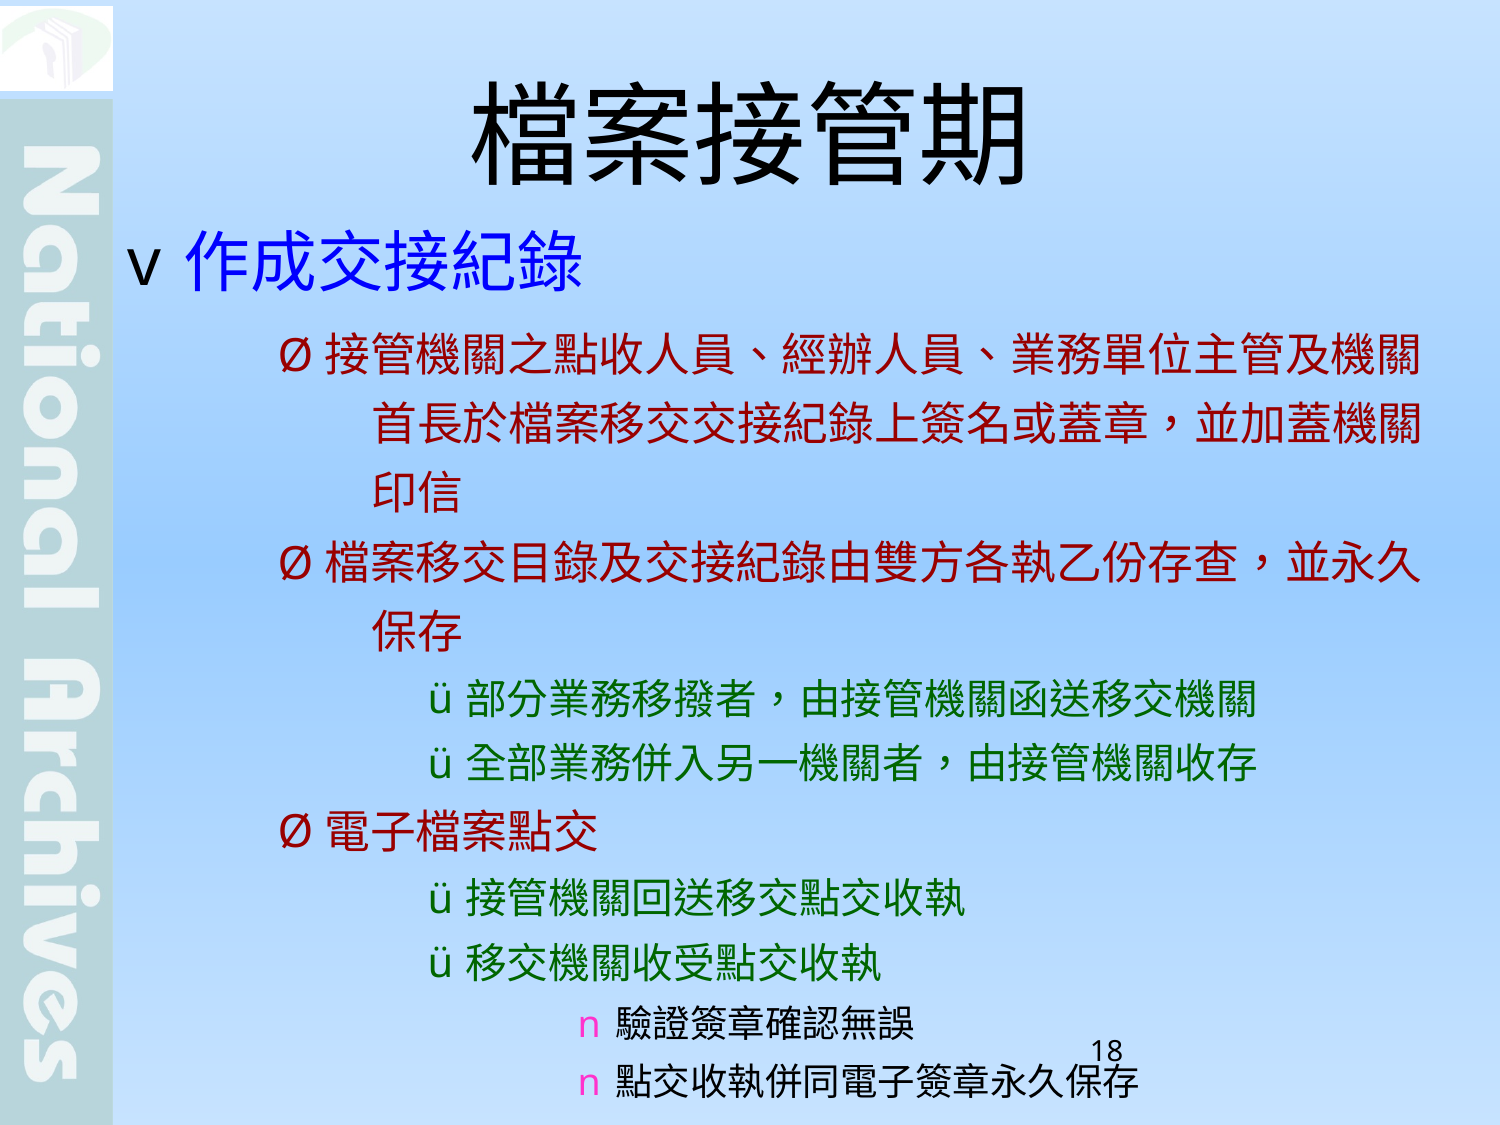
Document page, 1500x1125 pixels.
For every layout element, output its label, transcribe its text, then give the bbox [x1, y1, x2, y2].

text_box [1074, 1062, 1388, 1101]
text_box 作成交接紀錄 接管機關之點收人員、經辦人員、業務單位主管及機關首長於檔案移交交接紀錄上簽名或蓋章，並加蓋機關印信 檔案移交目錄及交接紀錄由雙方各執乙份存查，並永久保存 部分業務移撥者，由接管機關函送移交機關 全部業務併入另一機關者，由接管機關收存 電子檔案點交 接管機關回送移交點交收執 移交機關收受點交收執 驗證簽章確認無誤 點交收執併同電子簽章永久保存 [113, 212, 1463, 1062]
text_box 檔案接管期 [113, 50, 1388, 212]
